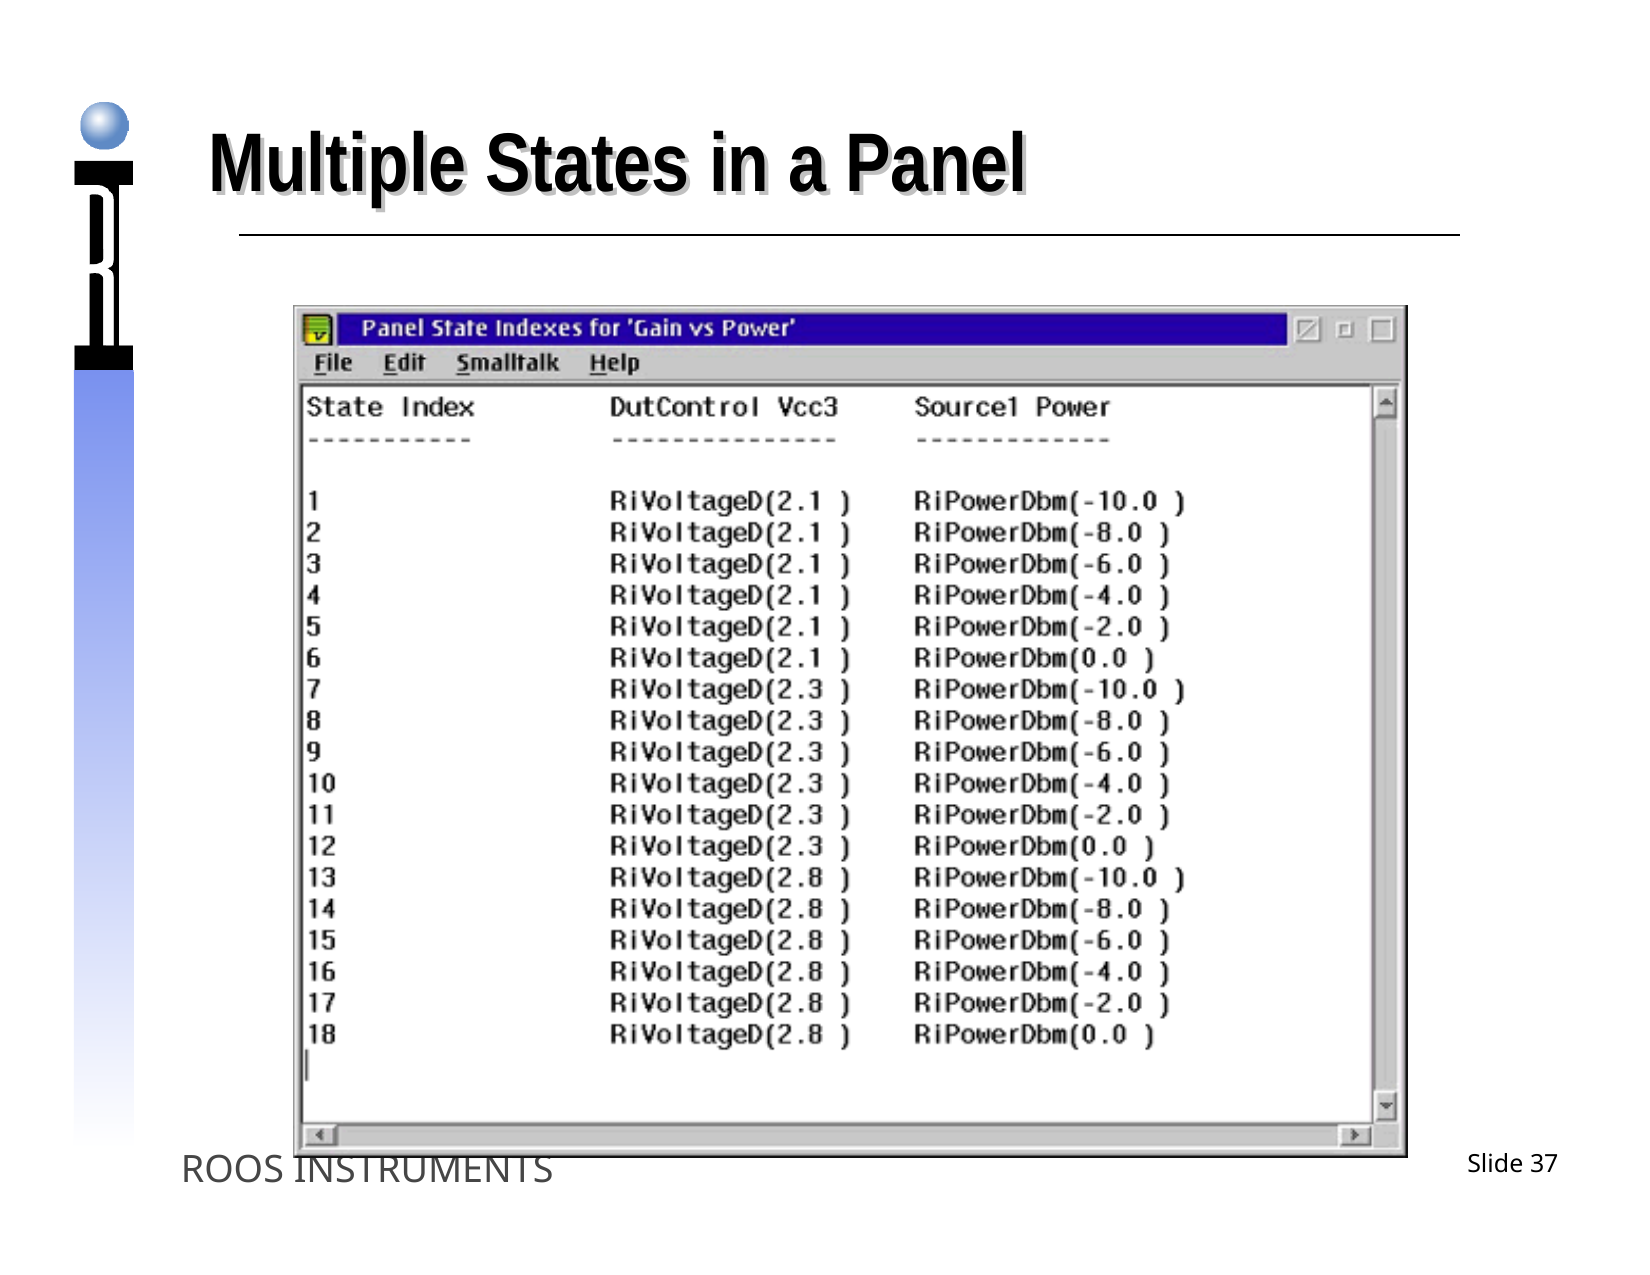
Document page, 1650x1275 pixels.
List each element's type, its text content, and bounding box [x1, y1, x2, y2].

picture [293, 305, 1408, 1158]
text_box Multiple States in a Panel [208, 92, 1539, 209]
